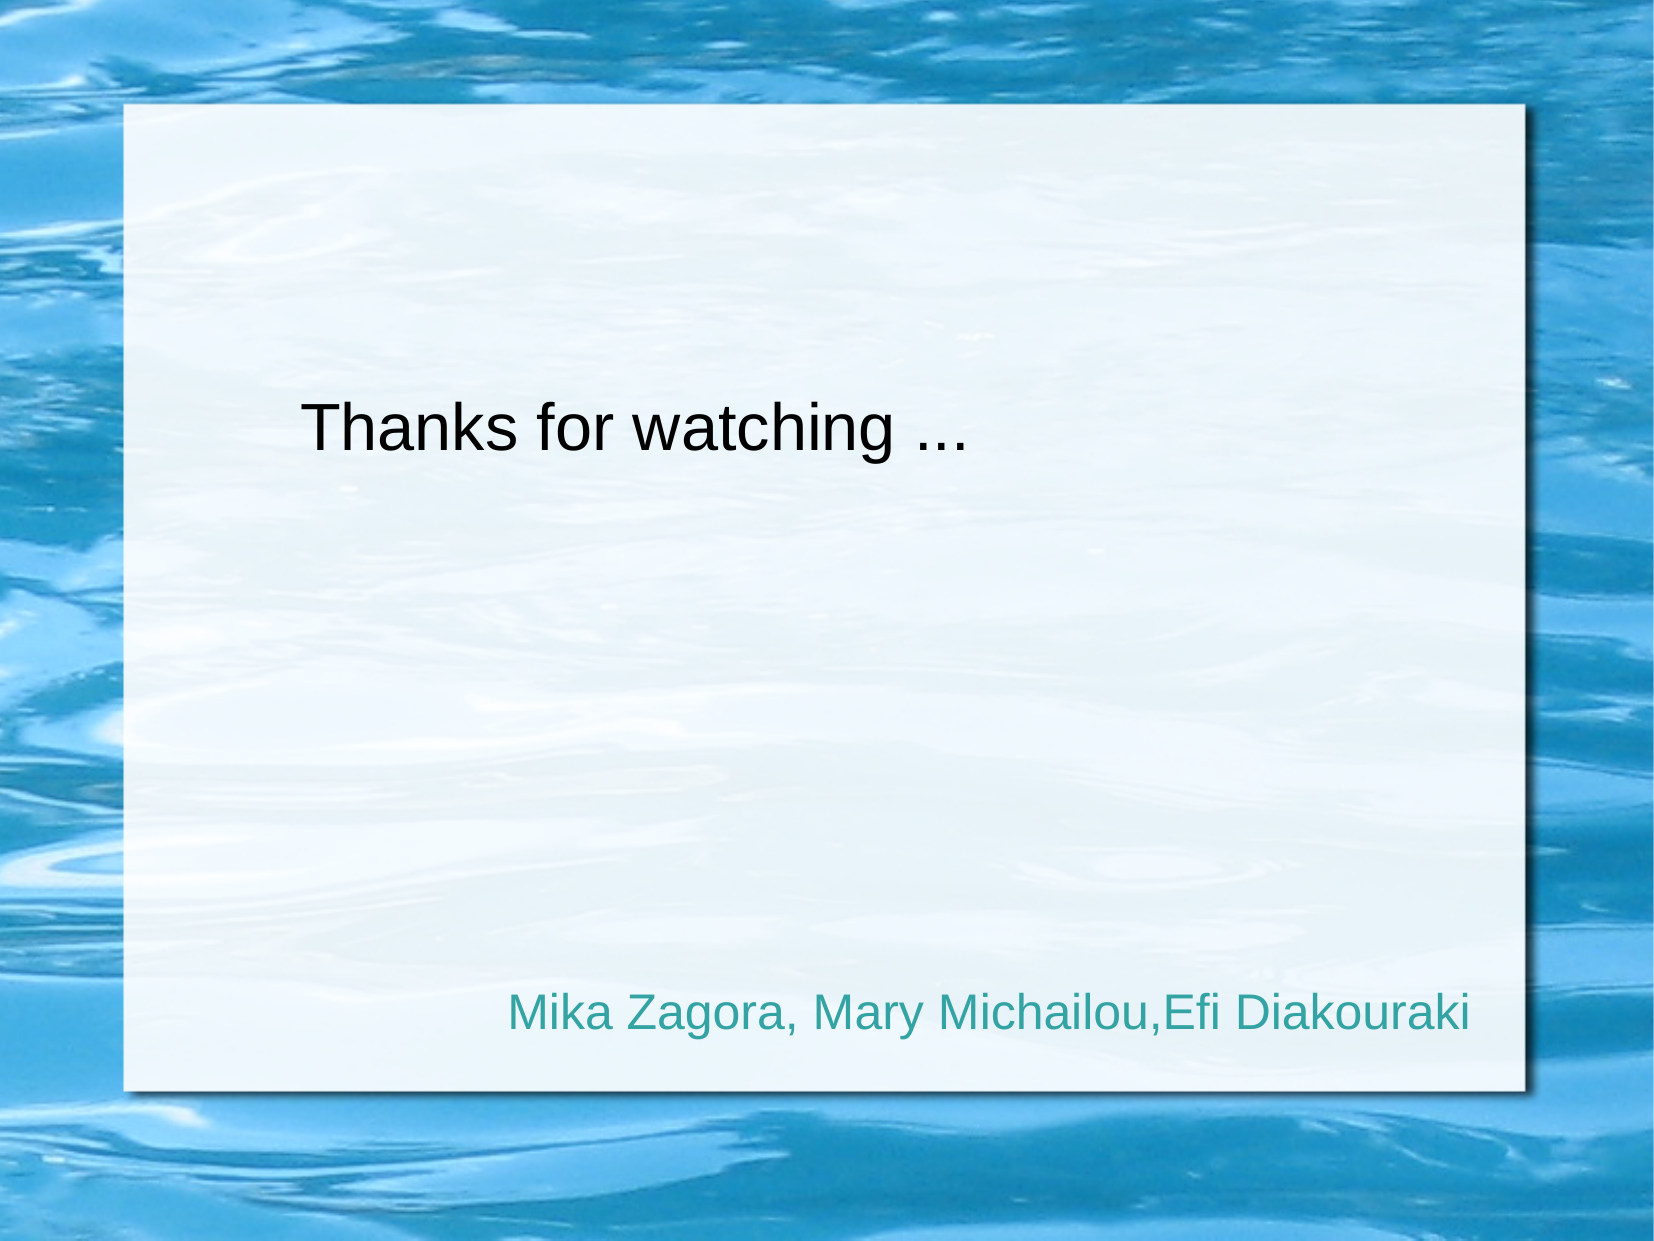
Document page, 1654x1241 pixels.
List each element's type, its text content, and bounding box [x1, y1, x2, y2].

title Mika Zagora, Mary Michailou,Efi Diakouraki [324, 960, 1654, 1063]
text_box Thanks for watching ... [285, 382, 1004, 473]
picture [0, 0, 1654, 1241]
